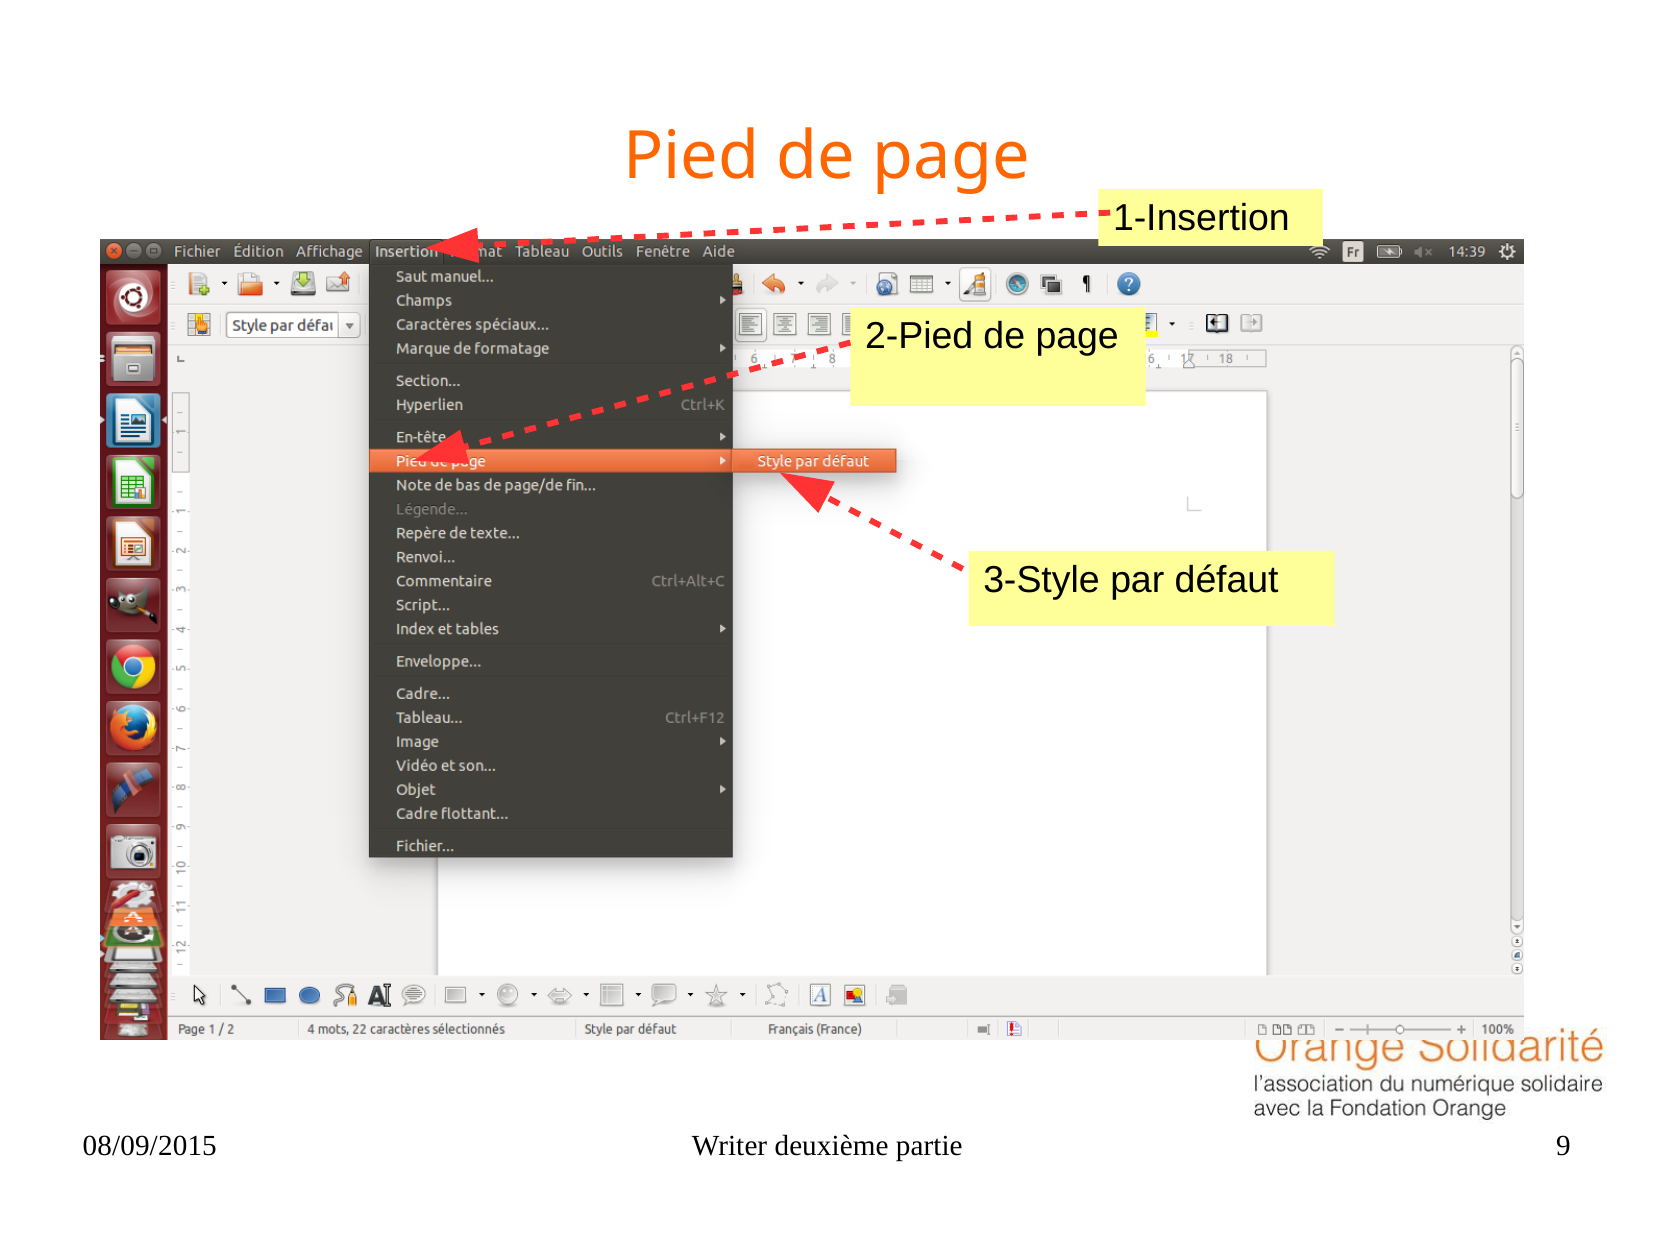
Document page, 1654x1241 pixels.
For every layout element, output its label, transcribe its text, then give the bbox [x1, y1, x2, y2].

text_box 2-Pied de page [850, 307, 1146, 406]
title Pied de page [82, 49, 1571, 257]
text_box 1-Insertion [1098, 188, 1323, 246]
text_box 3-Style par défaut [968, 550, 1335, 626]
picture [100, 257, 1607, 1126]
